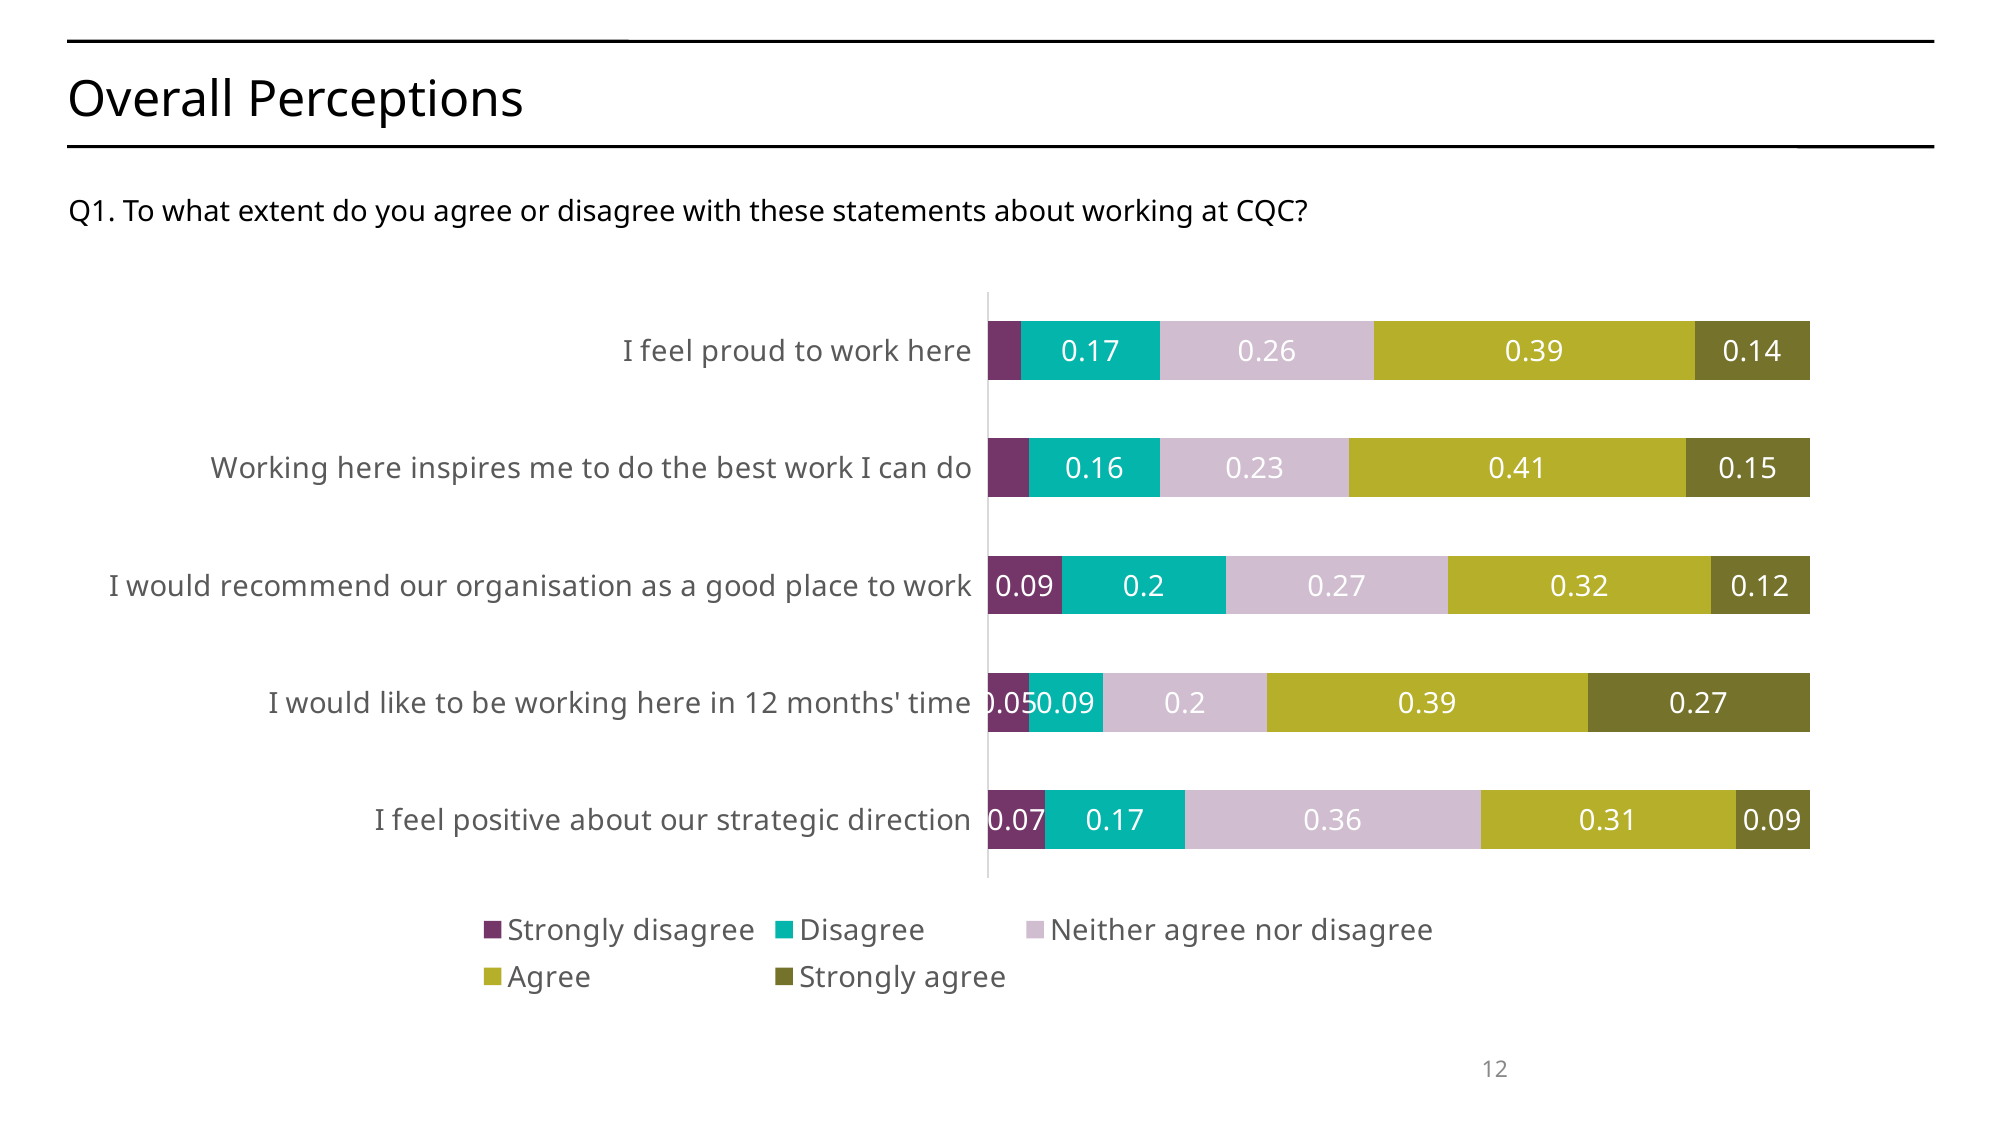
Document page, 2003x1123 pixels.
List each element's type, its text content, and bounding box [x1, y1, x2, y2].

text_box 12 [1466, 1039, 1934, 1100]
title Overall Perceptions [67, 48, 1936, 136]
text_box Q1. To what extent do you agree or disagree with these statements about working at CQC? [68, 184, 1586, 227]
chart [73, 277, 1846, 1003]
